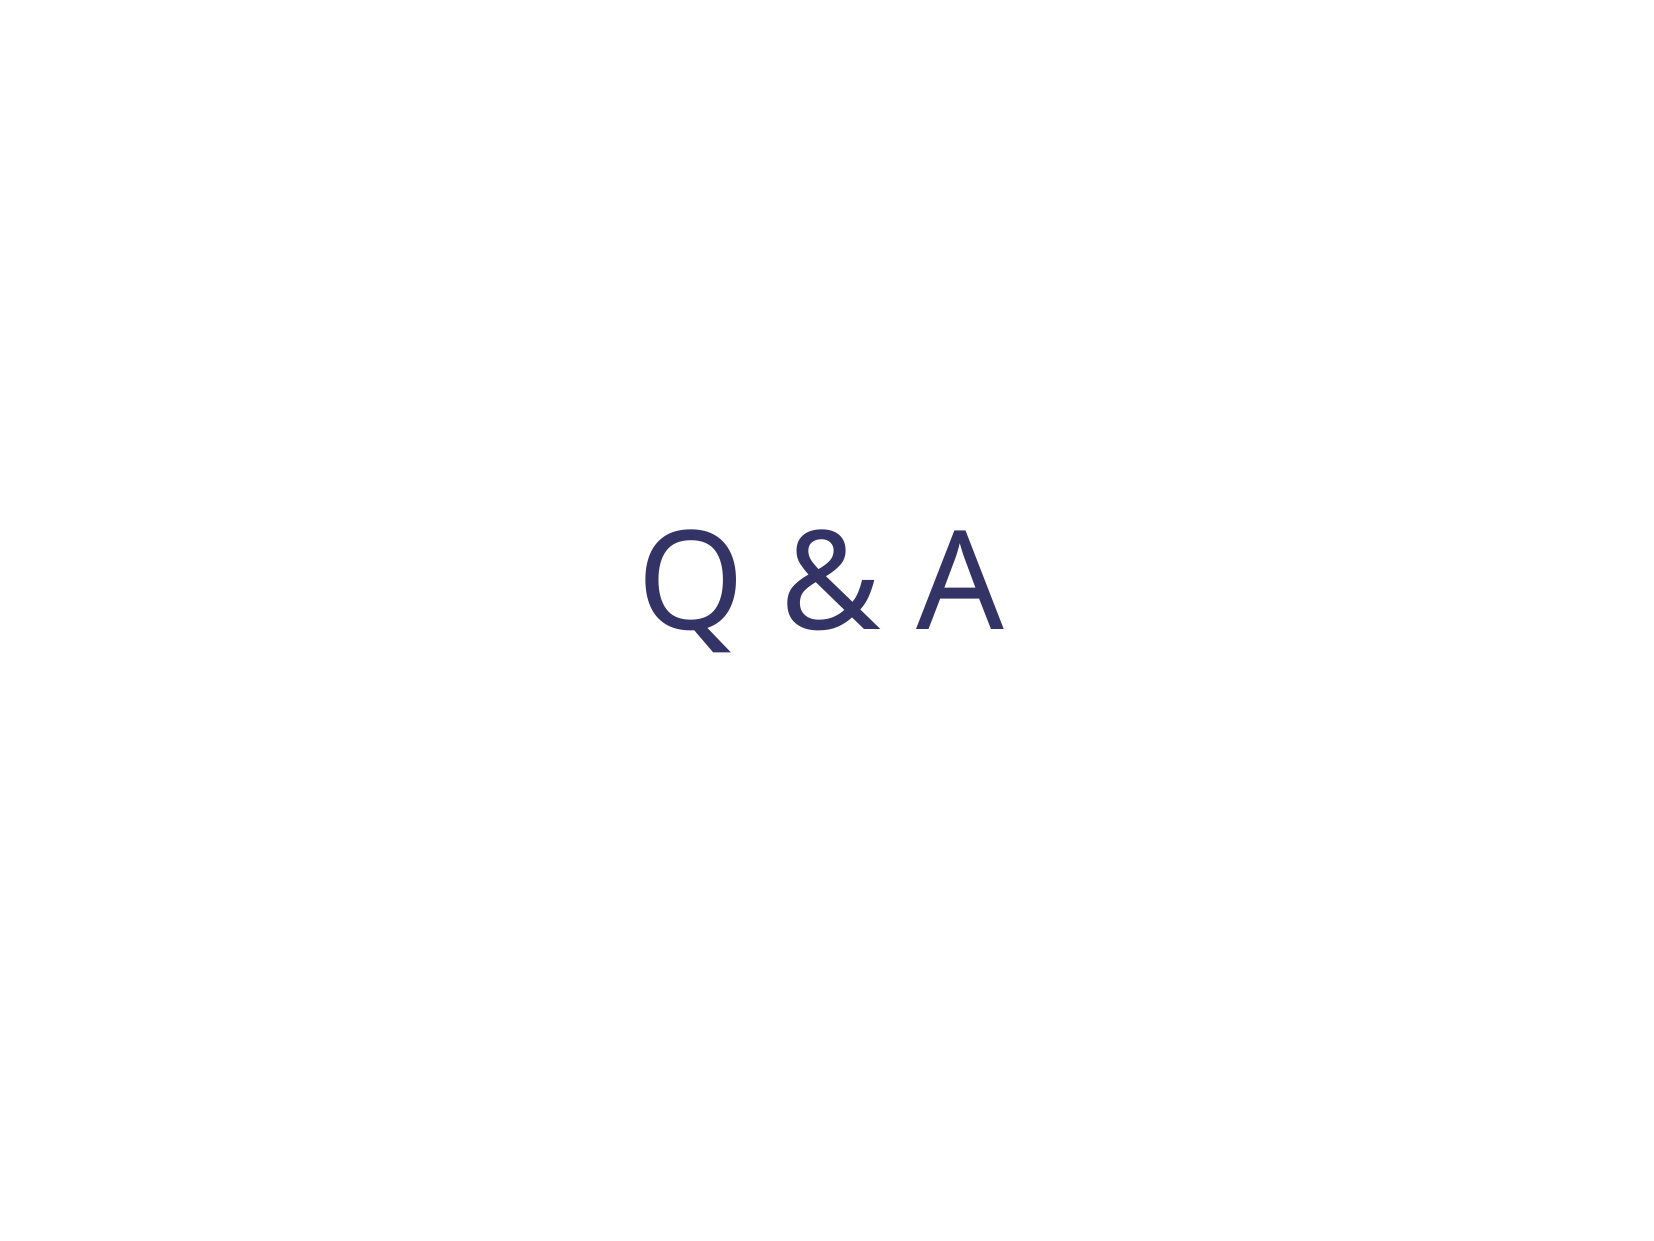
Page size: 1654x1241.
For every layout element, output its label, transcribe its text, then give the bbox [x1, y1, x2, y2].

title Q & A [76, 472, 1565, 680]
